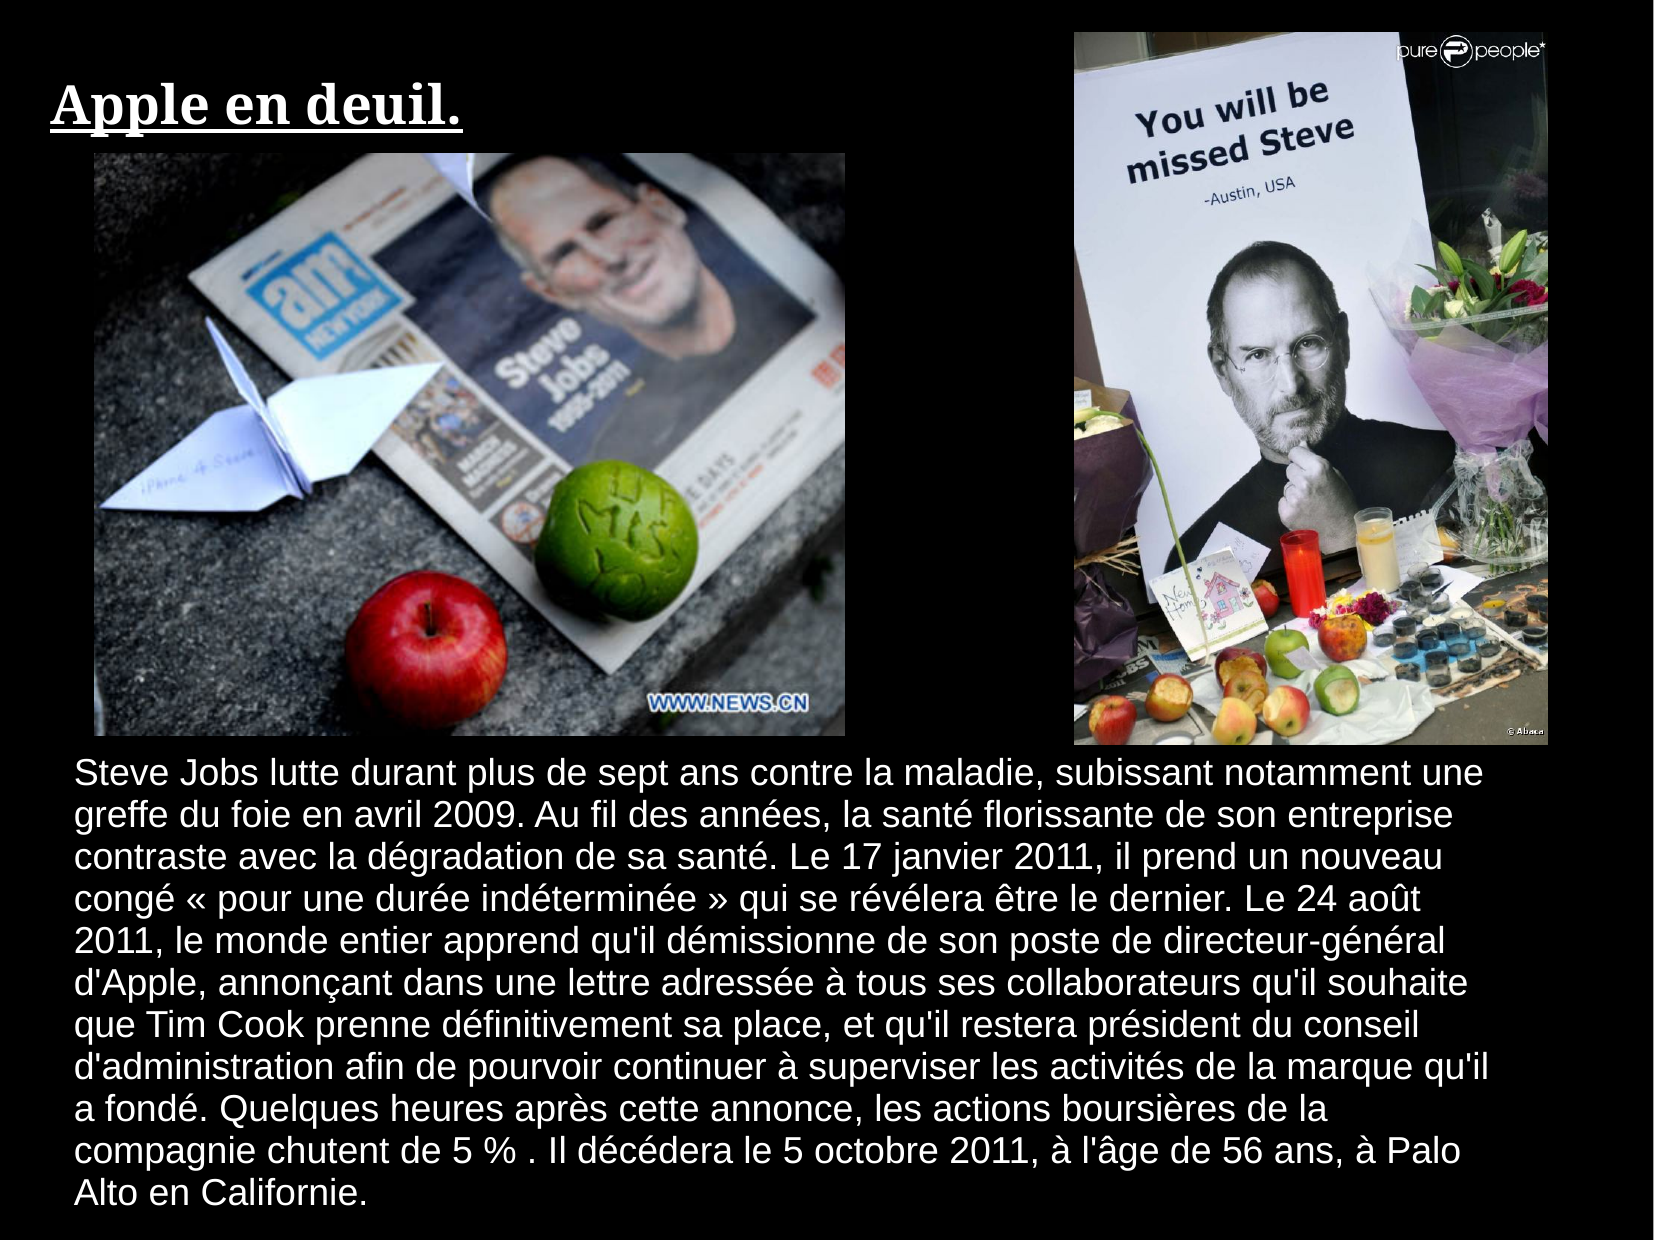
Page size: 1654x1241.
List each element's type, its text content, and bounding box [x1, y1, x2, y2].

picture [1074, 32, 1548, 745]
text_box Steve Jobs lutte durant plus de sept ans contre la maladie, subissant notamment une greffe du foie en avril 2009. Au fil des années, la santé florissante de son entreprise contraste avec la dégradation de sa santé. Le 17 janvier 2011, il prend un nouveau congé « pour une durée indéterminée » qui se révélera être le dernier. Le 24 août 2011, le monde entier apprend qu'il démissionne de son poste de directeur-général d'Apple, annonçant dans une lettre adressée à tous ses collaborateurs qu'il souhaite que Tim Cook prenne définitivement sa place, et qu'il restera président du conseil d'administration afin de pourvoir continuer à superviser les activités de la marque qu'il a fondé. Quelques heures après cette annonce, les actions boursières de la compagnie chutent de 5 % . Il décédera le 5 octobre 2011, à l'âge de 56 ans, à Palo Alto en Californie. [59, 744, 1524, 1222]
text_box Apple en deuil. [35, 59, 839, 136]
picture [94, 153, 845, 736]
